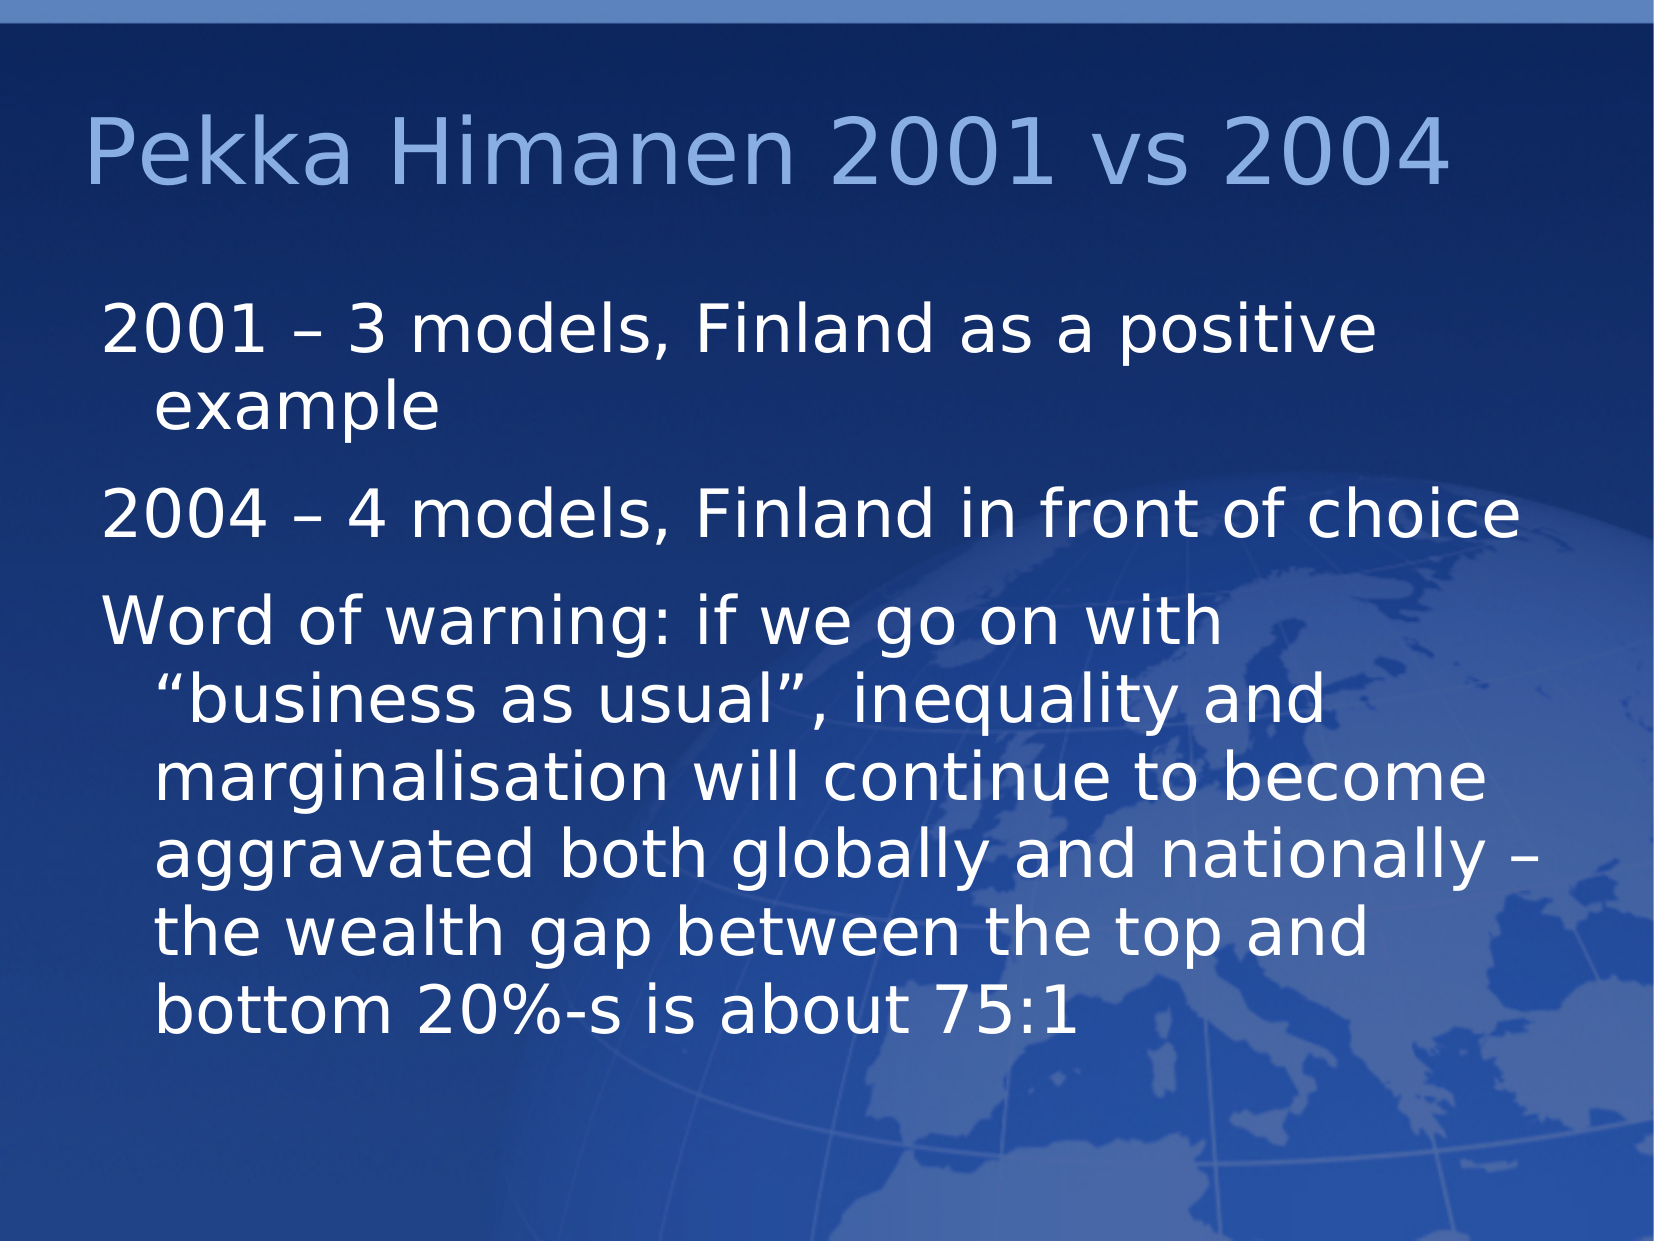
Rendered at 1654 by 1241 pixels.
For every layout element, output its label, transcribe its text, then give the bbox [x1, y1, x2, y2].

picture [0, 0, 1654, 1241]
title Pekka Himanen 2001 vs 2004 [82, 56, 1571, 250]
list 2001 – 3 models, Finland as a positive example 2004 – 4 models, Finland in front of choice Word of warning: if we go on with “business as usual”, inequality and marginalisation will continue to become aggravated both globally and nationally – the wealth gap between the top and bottom 20%-s is about 75:1 [82, 290, 1571, 1128]
